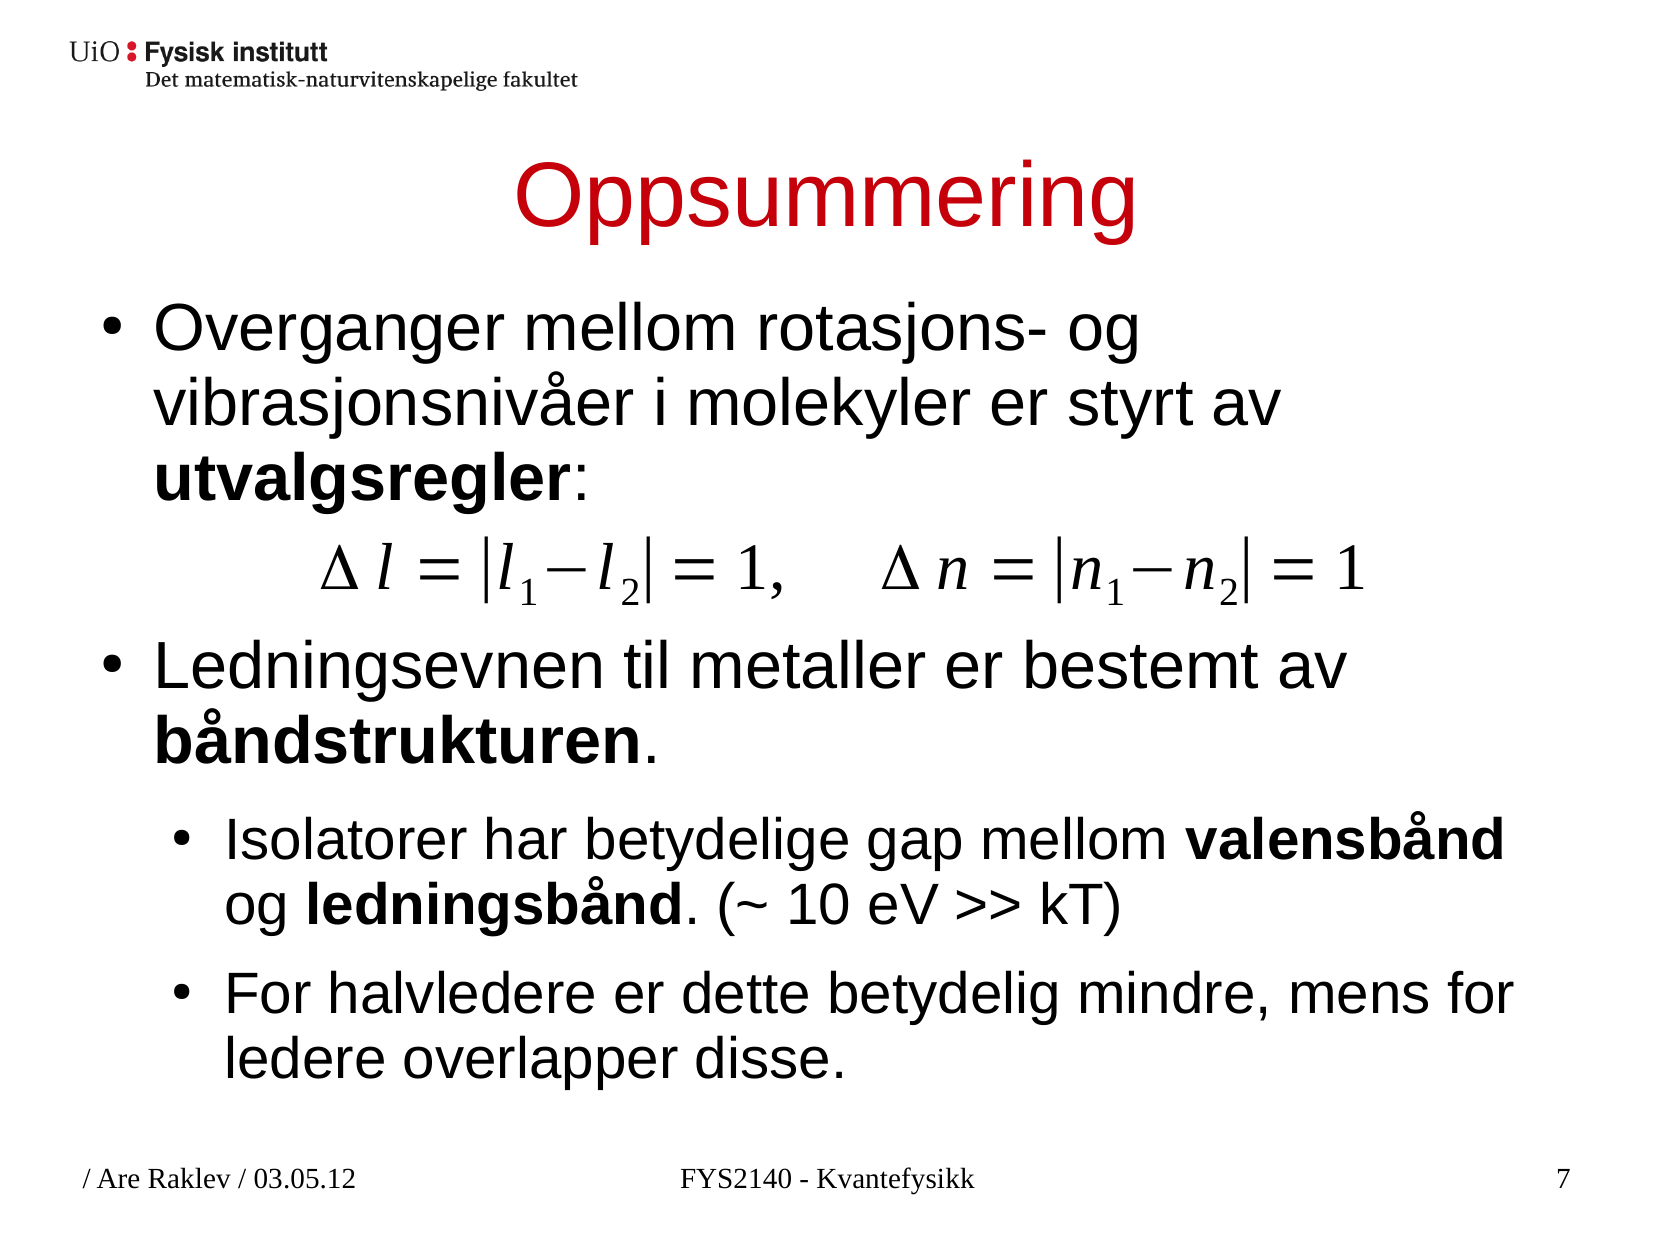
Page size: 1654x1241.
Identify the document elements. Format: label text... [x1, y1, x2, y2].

picture [68, 37, 581, 93]
title Oppsummering [82, 90, 1571, 298]
chart [311, 530, 1375, 615]
list Overganger mellom rotasjons- og vibrasjonsnivåer i molekyler er styrt av utvalgsregler: Ledningsevnen til metaller er bestemt av båndstrukturen. Isolatorer har betydelige gap mellom valensbånd og ledningsbånd. (~ 10 eV >> kT) For halvledere er dette betydelig mindre, mens for ledere overlapper disse. [82, 290, 1538, 1094]
